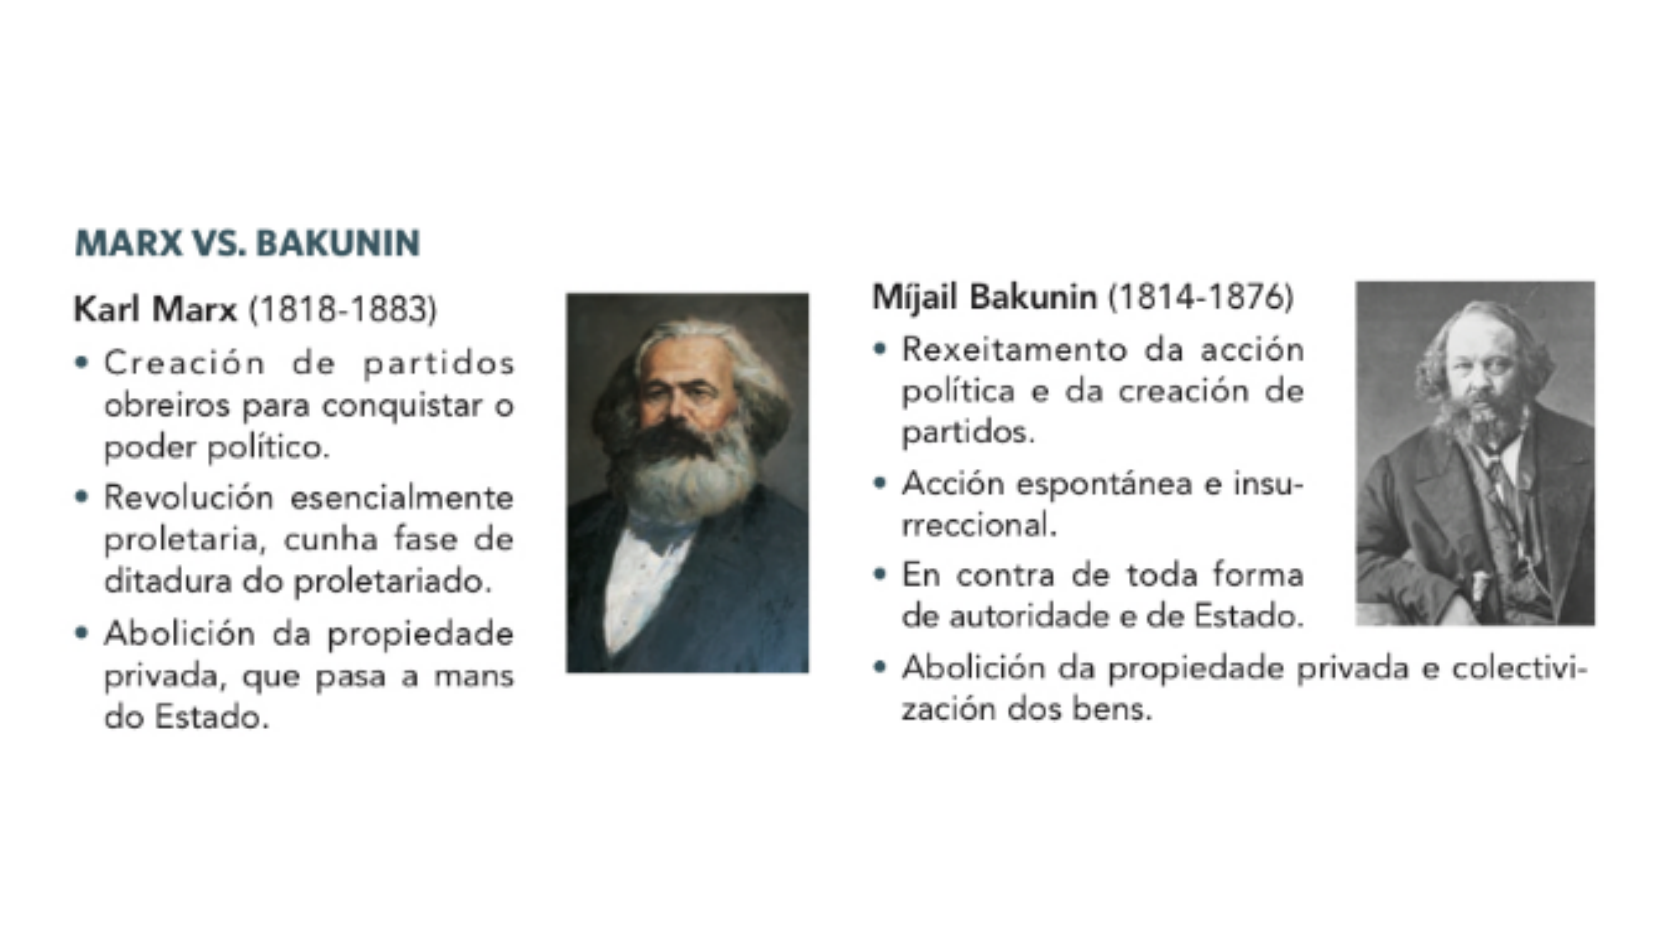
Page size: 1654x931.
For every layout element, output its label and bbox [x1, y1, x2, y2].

picture [856, 255, 1608, 723]
picture [54, 206, 827, 739]
